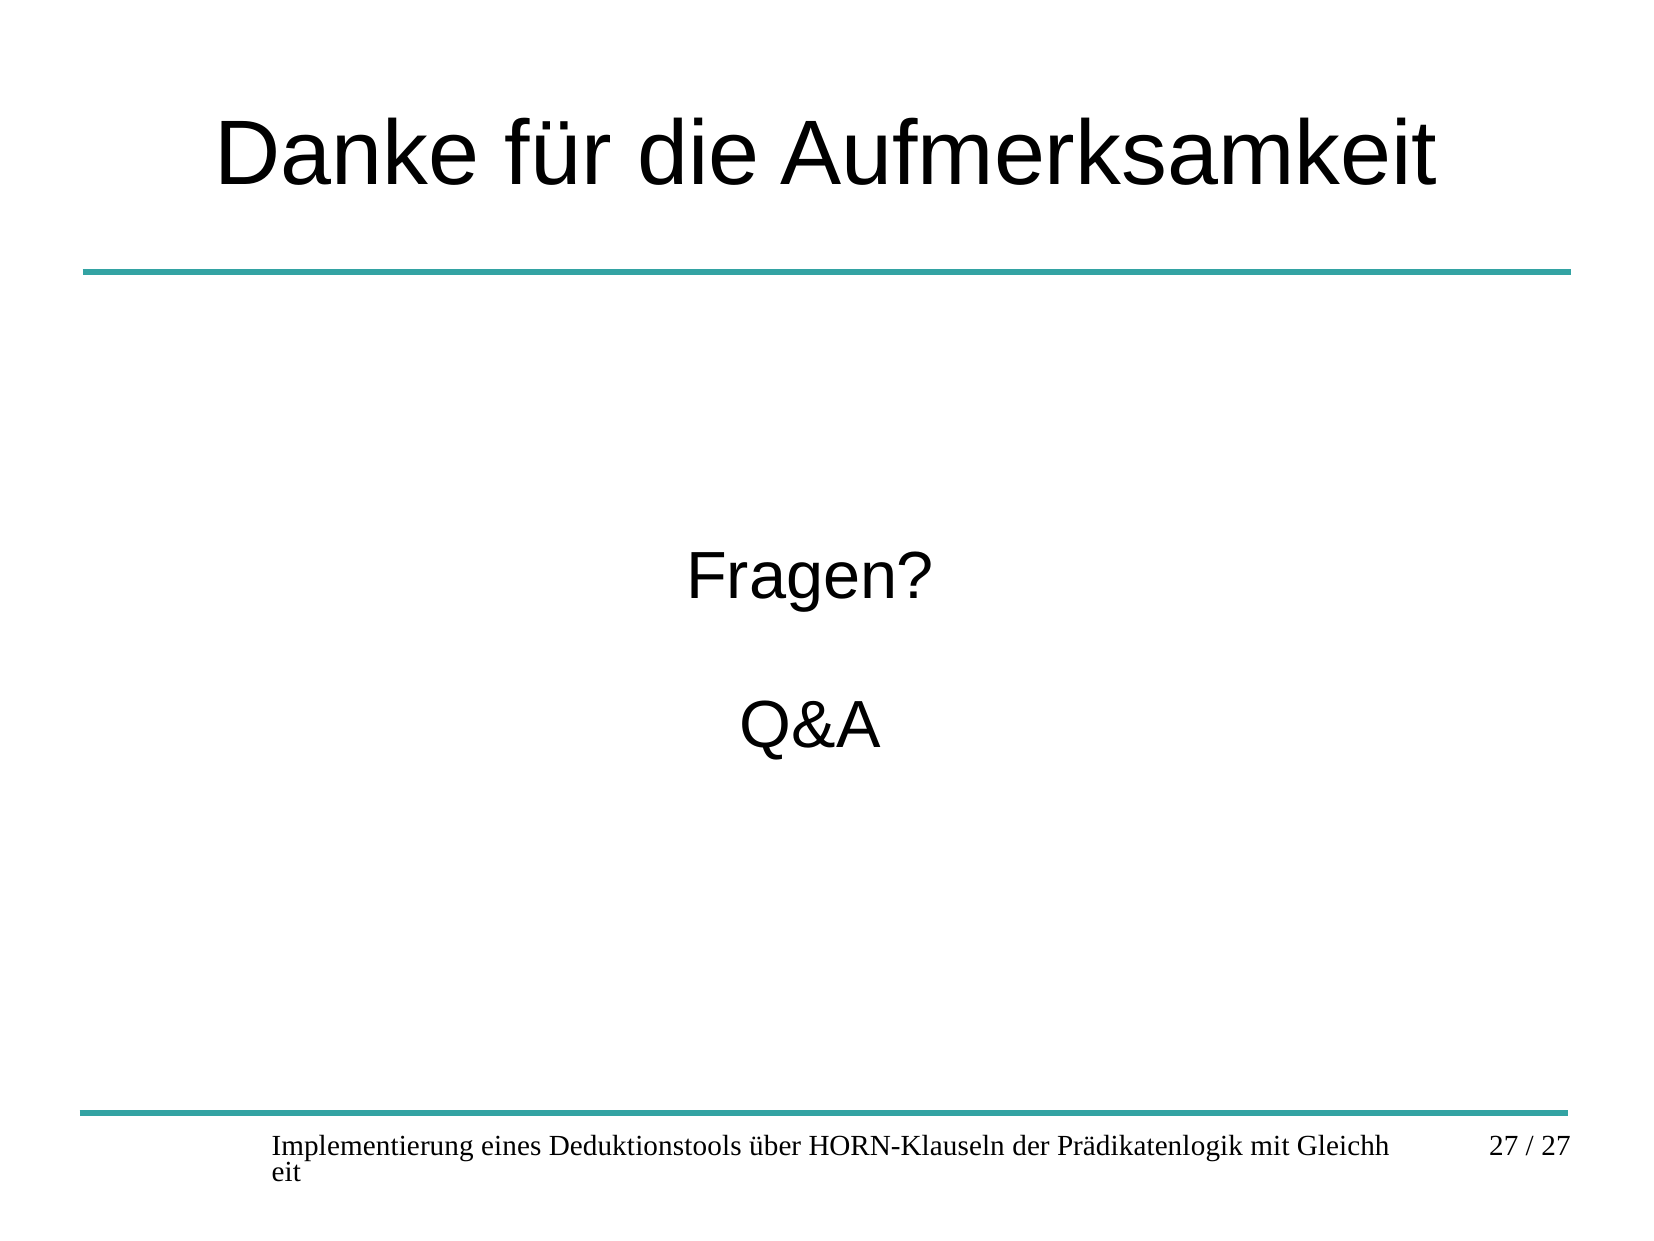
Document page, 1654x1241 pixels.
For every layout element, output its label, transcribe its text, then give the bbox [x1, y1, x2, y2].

title Danke für die Aufmerksamkeit [82, 49, 1571, 257]
subtitle Fragen? Q&A [82, 290, 1538, 1010]
